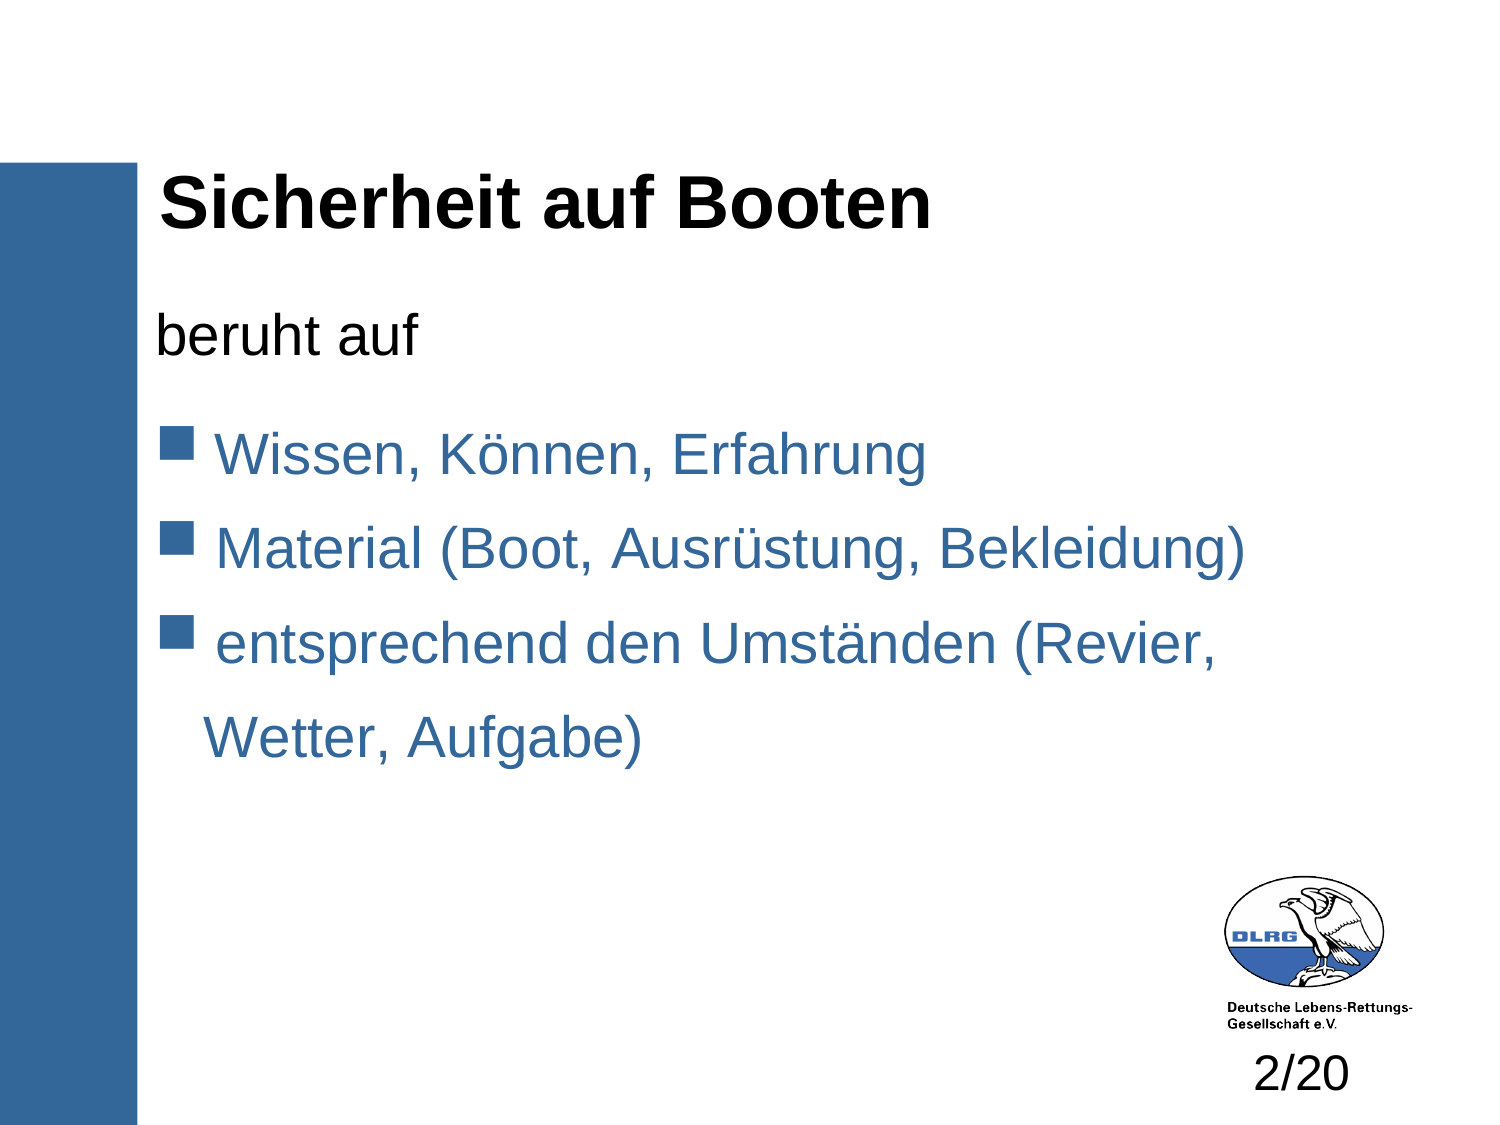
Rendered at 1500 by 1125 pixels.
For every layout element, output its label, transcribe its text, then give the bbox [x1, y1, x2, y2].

text_box Sicherheit auf Booten [144, 138, 1197, 259]
text_box Wissen, Können, Erfahrung Material (Boot, Ausrüstung, Bekleidung)‏ entsprechend den Umständen (Revier, Wetter, Aufgabe)‏ [140, 383, 1393, 927]
picture [1224, 874, 1413, 1030]
text_box <Nummer>/20 [1238, 1032, 1500, 1108]
text_box beruht auf [140, 290, 554, 376]
